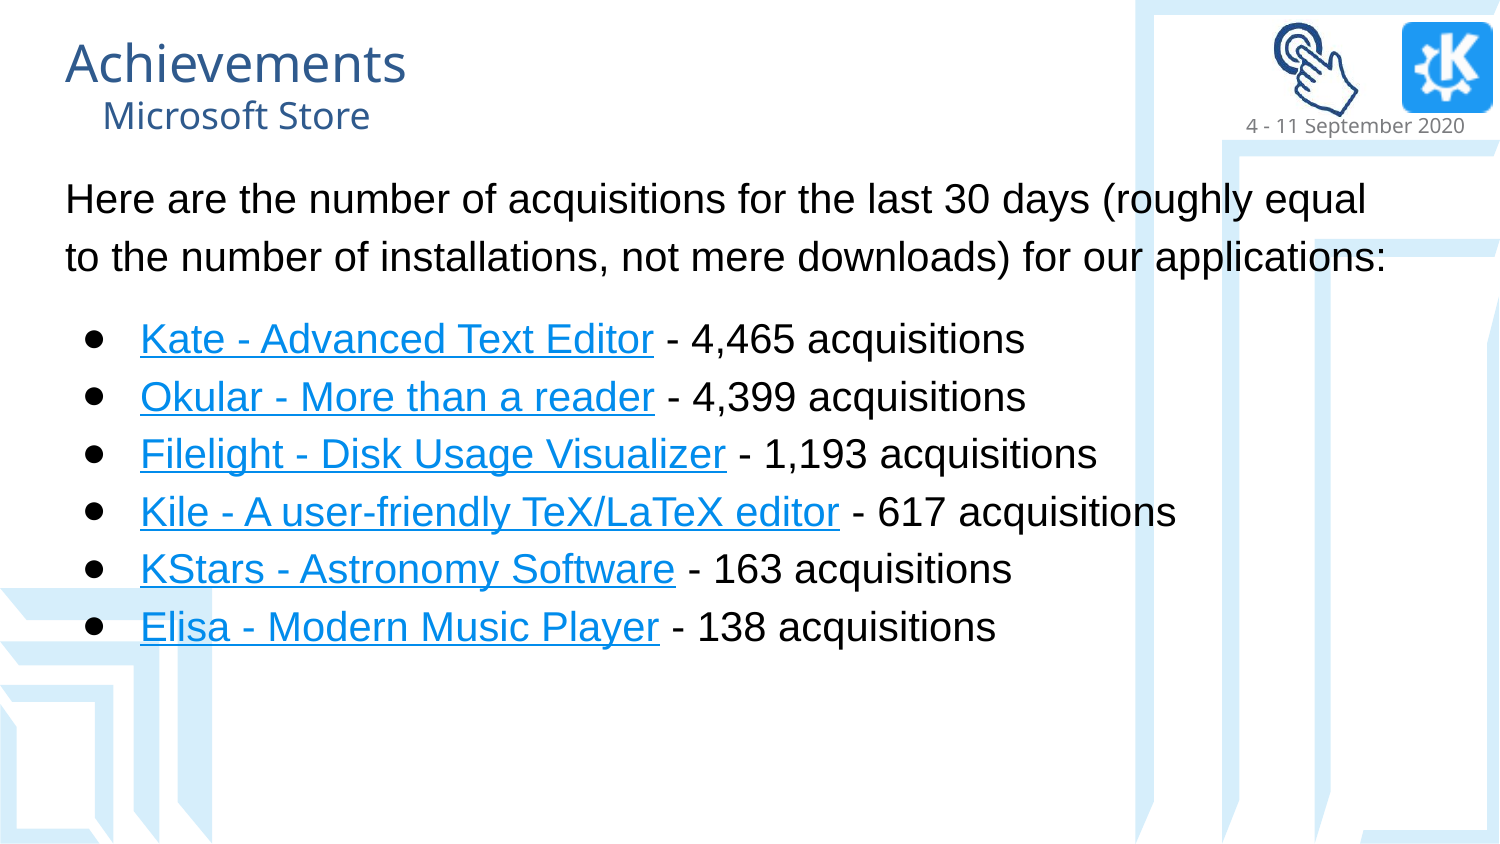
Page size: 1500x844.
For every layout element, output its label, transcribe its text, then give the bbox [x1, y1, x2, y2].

title Achievements Microsoft Store [17, 6, 456, 161]
picture [1402, 22, 1493, 113]
text_box Here are the number of acquisitions for the last 30 days (roughly equal to the number of installations, not mere downloads) for our applications: Kate - Advanced Text Editor - 4,465 acquisitions Okular - More than a reader - 4,399 acquisitions Filelight - Disk Usage Visualizer - 1,193 acquisitions Kile - A user-friendly TeX/LaTeX editor - 617 acquisitions KStars - Astronomy Software - 163 acquisitions Elisa - Modern Music Player - 138 acquisitions [49, 149, 1413, 844]
picture [1242, 19, 1390, 119]
